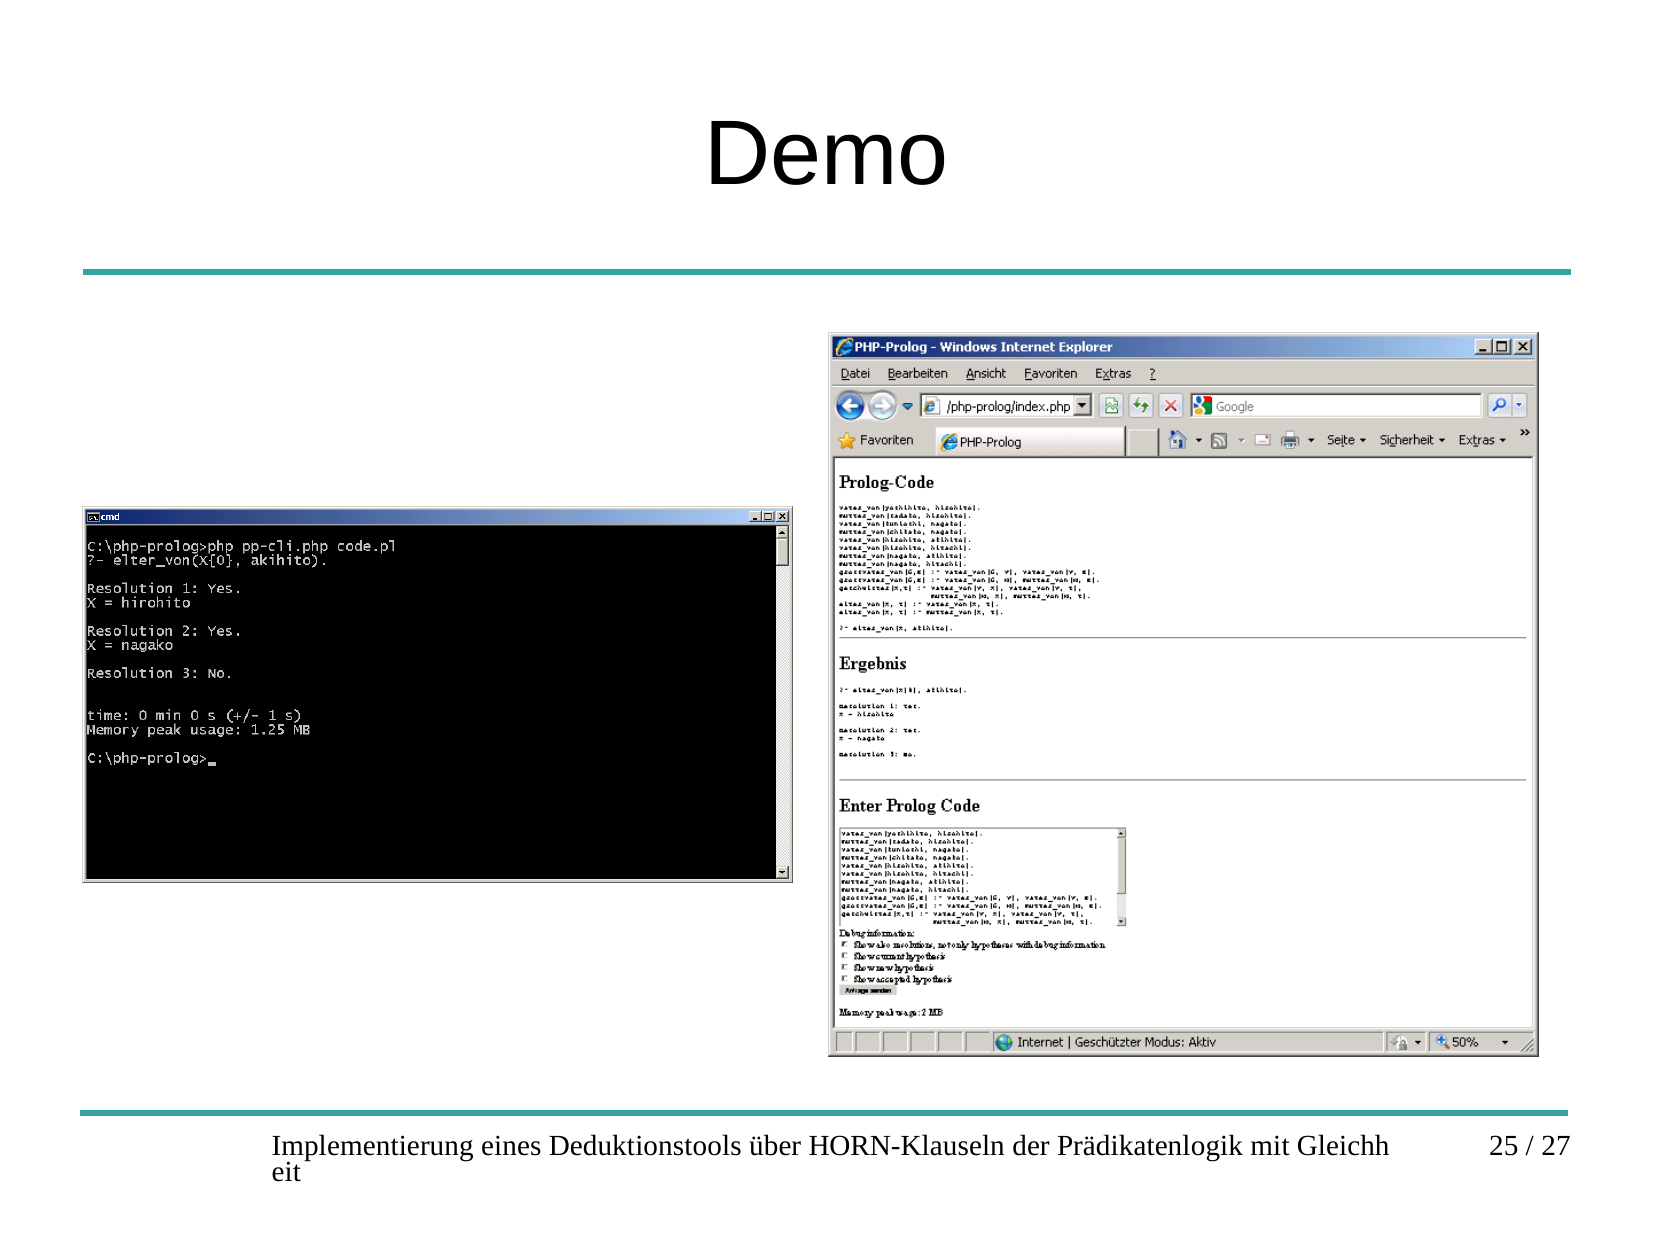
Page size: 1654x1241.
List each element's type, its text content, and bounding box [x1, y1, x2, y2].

title Demo [82, 49, 1571, 257]
picture [828, 332, 1539, 1057]
picture [82, 506, 793, 883]
